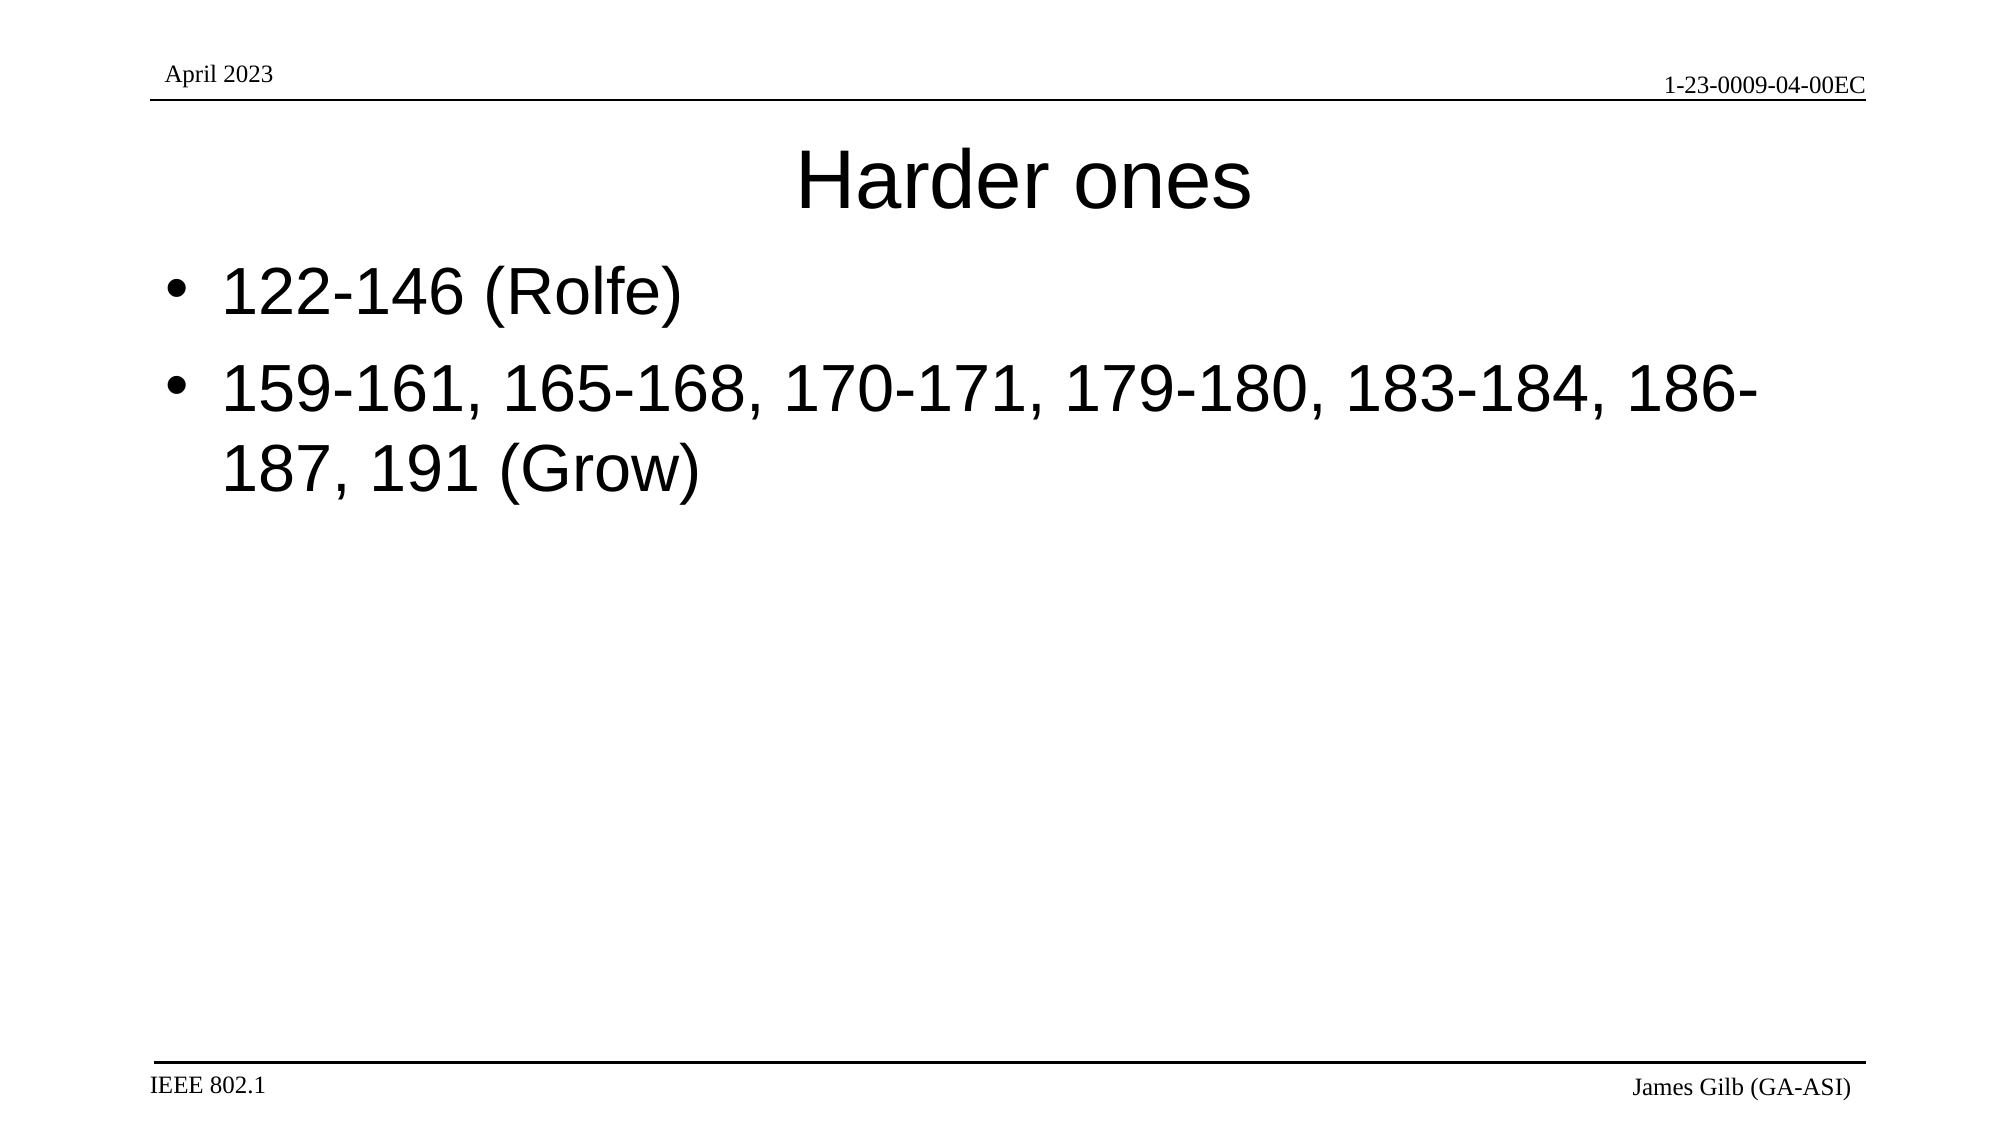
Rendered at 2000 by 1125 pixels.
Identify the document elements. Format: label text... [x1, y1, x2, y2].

list 122-146 (Rolfe) 159-161, 165-168, 170-171, 179-180, 183-184, 186-187, 191 (Grow) [149, 239, 1900, 1051]
title Harder ones [149, 112, 1900, 238]
